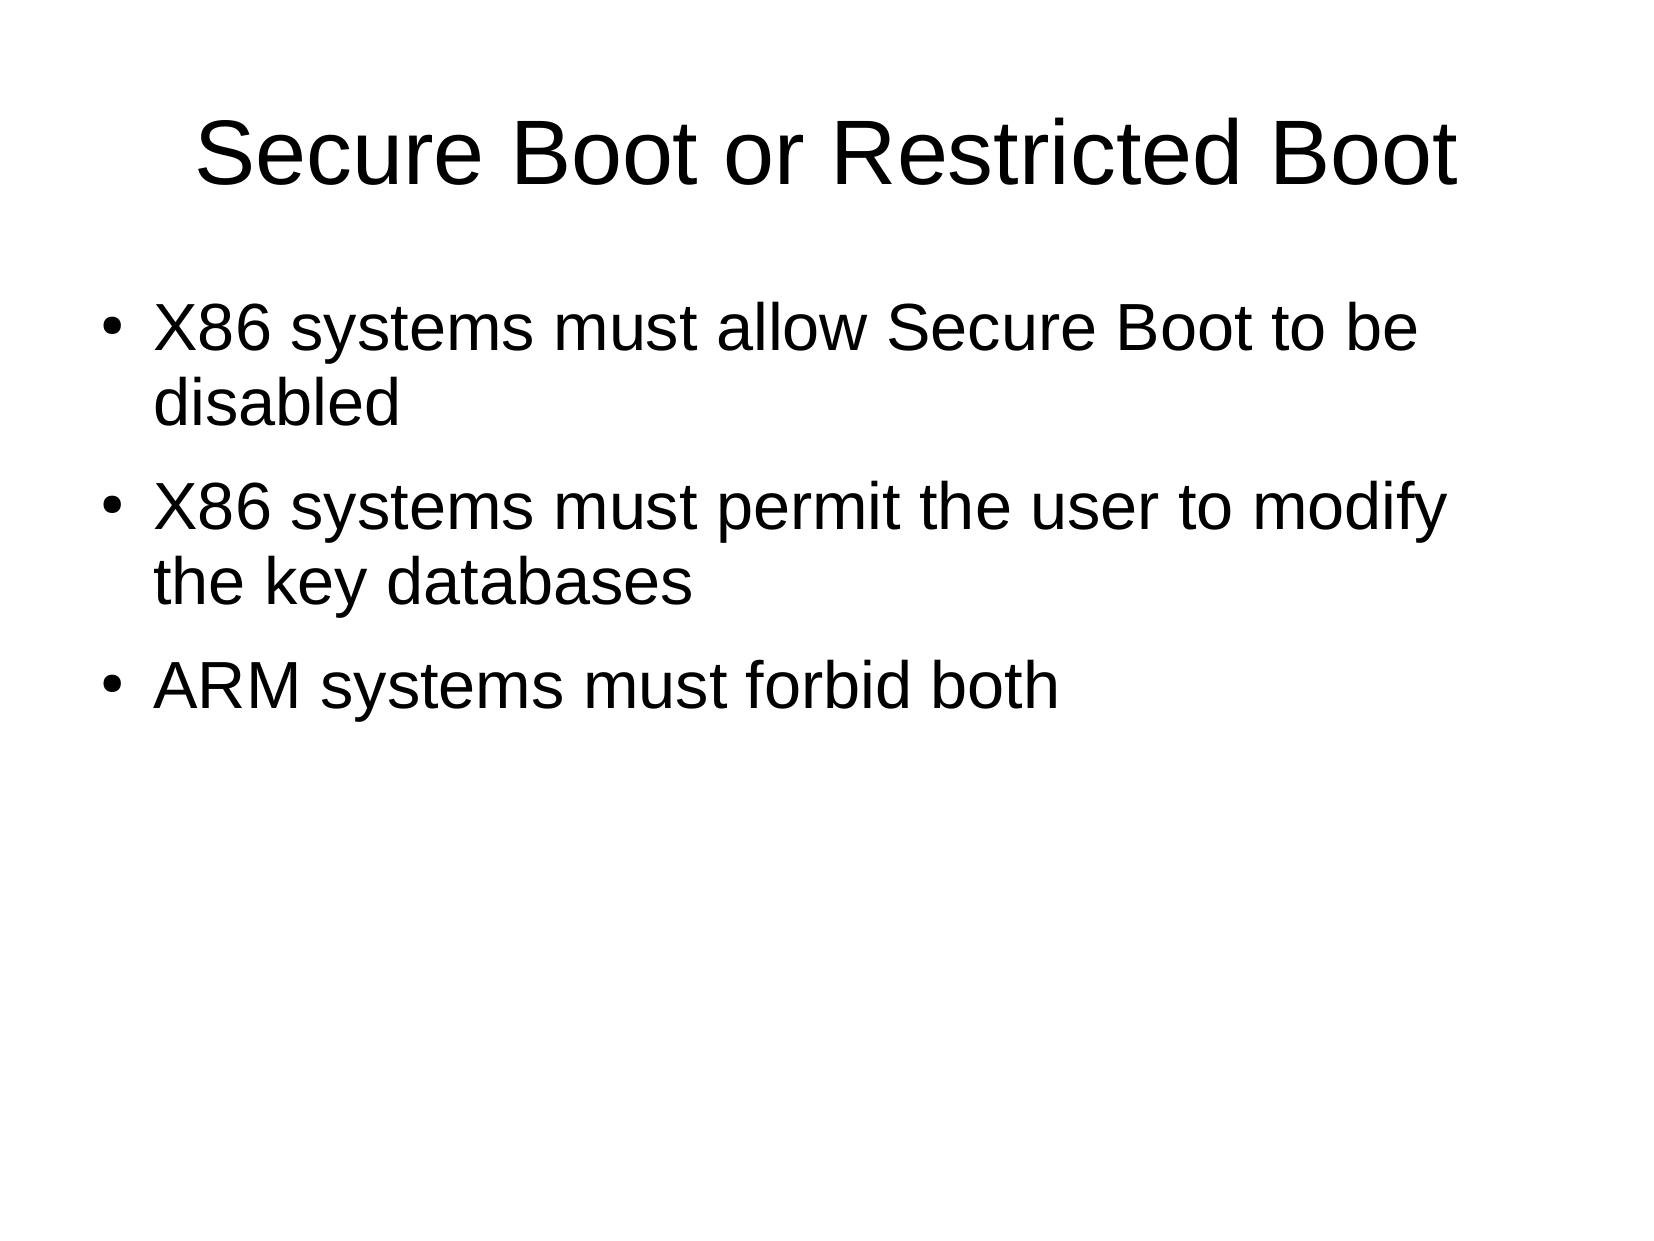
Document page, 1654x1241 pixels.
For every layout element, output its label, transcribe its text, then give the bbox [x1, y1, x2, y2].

title Secure Boot or Restricted Boot [82, 49, 1571, 257]
list X86 systems must allow Secure Boot to be disabled X86 systems must permit the user to modify the key databases ARM systems must forbid both [82, 290, 1538, 1010]
